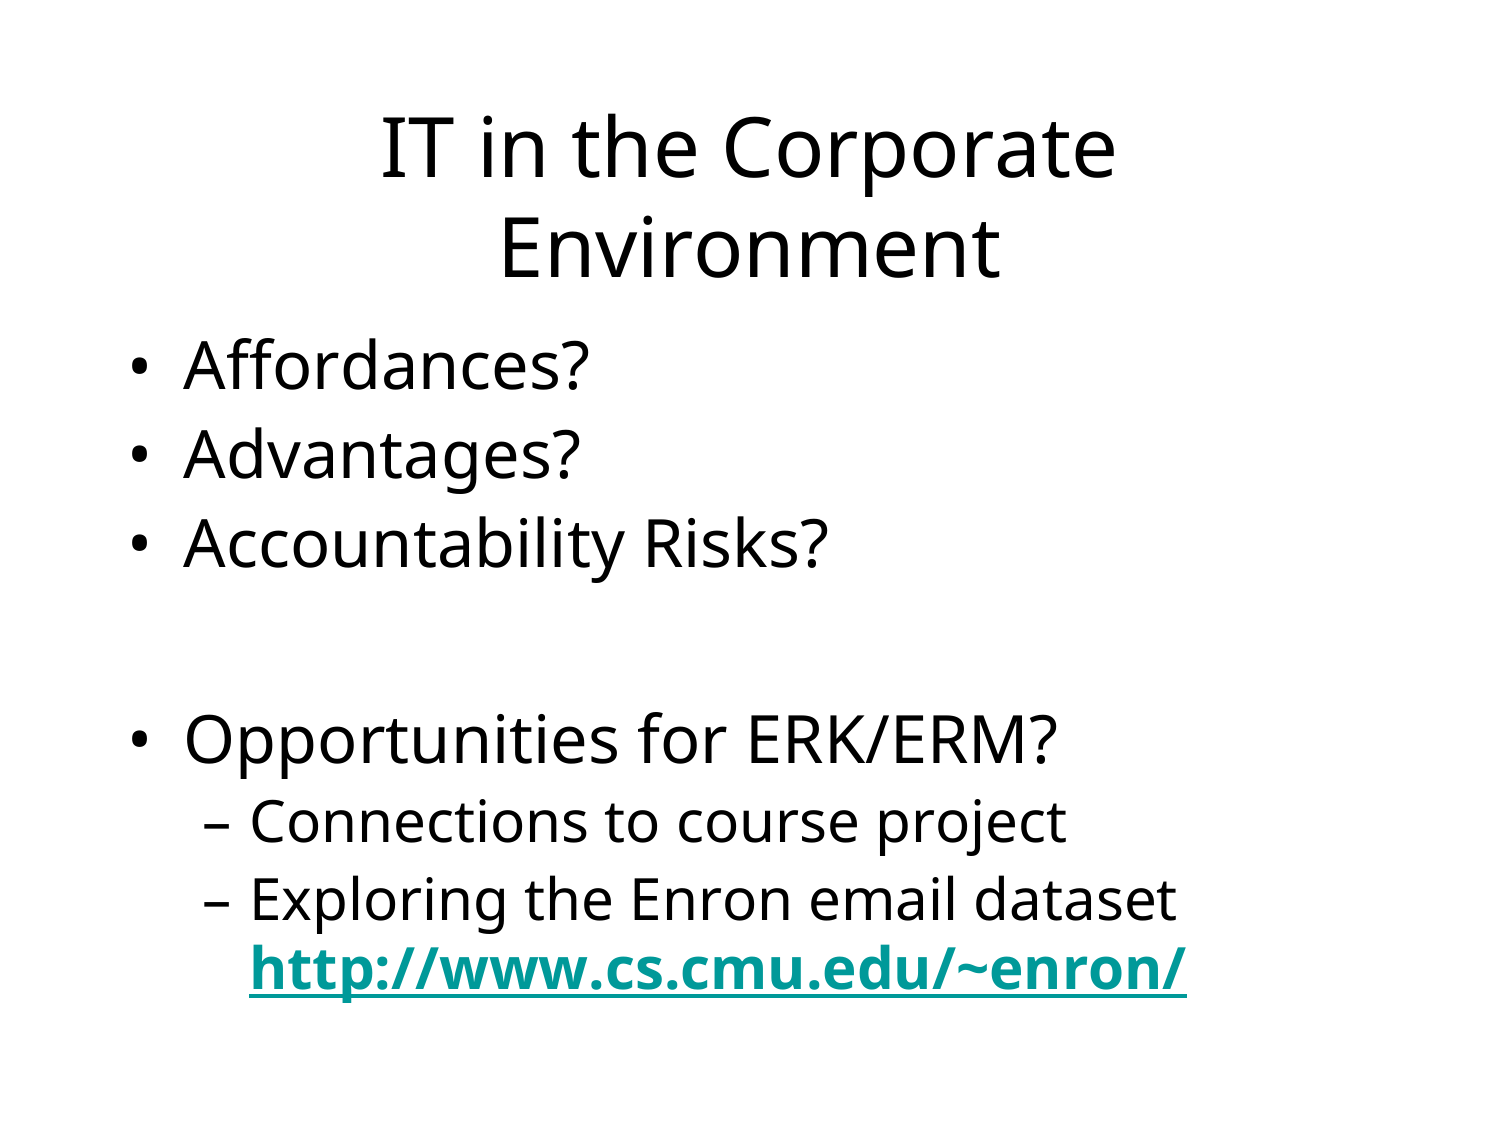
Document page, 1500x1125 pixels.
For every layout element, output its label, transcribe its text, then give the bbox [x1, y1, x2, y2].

list Affordances? Advantages? Accountability Risks? Opportunities for ERK/ERM? Connections to course project Exploring the Enron email dataset http://www.cs.cmu.edu/~enron/ [112, 324, 1388, 1076]
title IT in the Corporate Environment [112, 99, 1388, 288]
